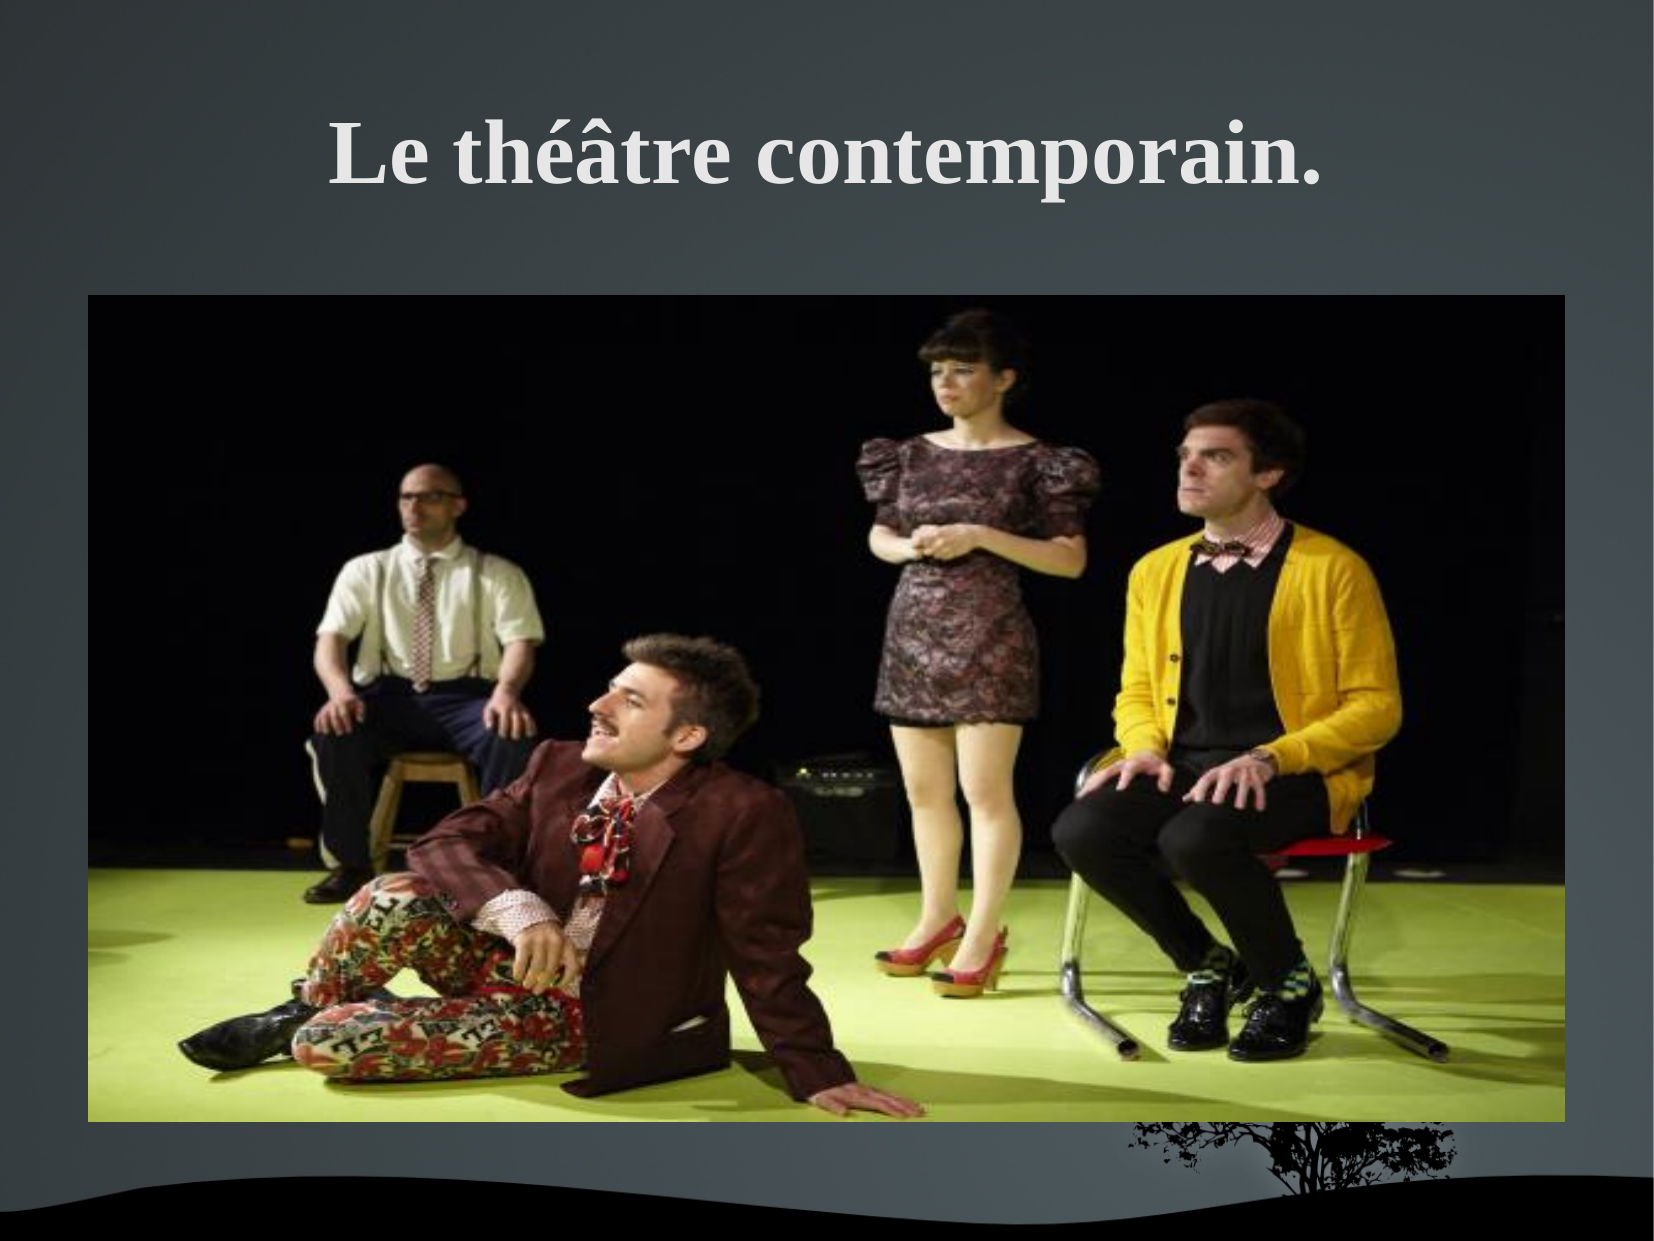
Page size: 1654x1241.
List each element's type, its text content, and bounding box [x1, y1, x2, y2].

title Le théâtre contemporain. [82, 49, 1571, 257]
picture [0, 0, 1654, 1241]
